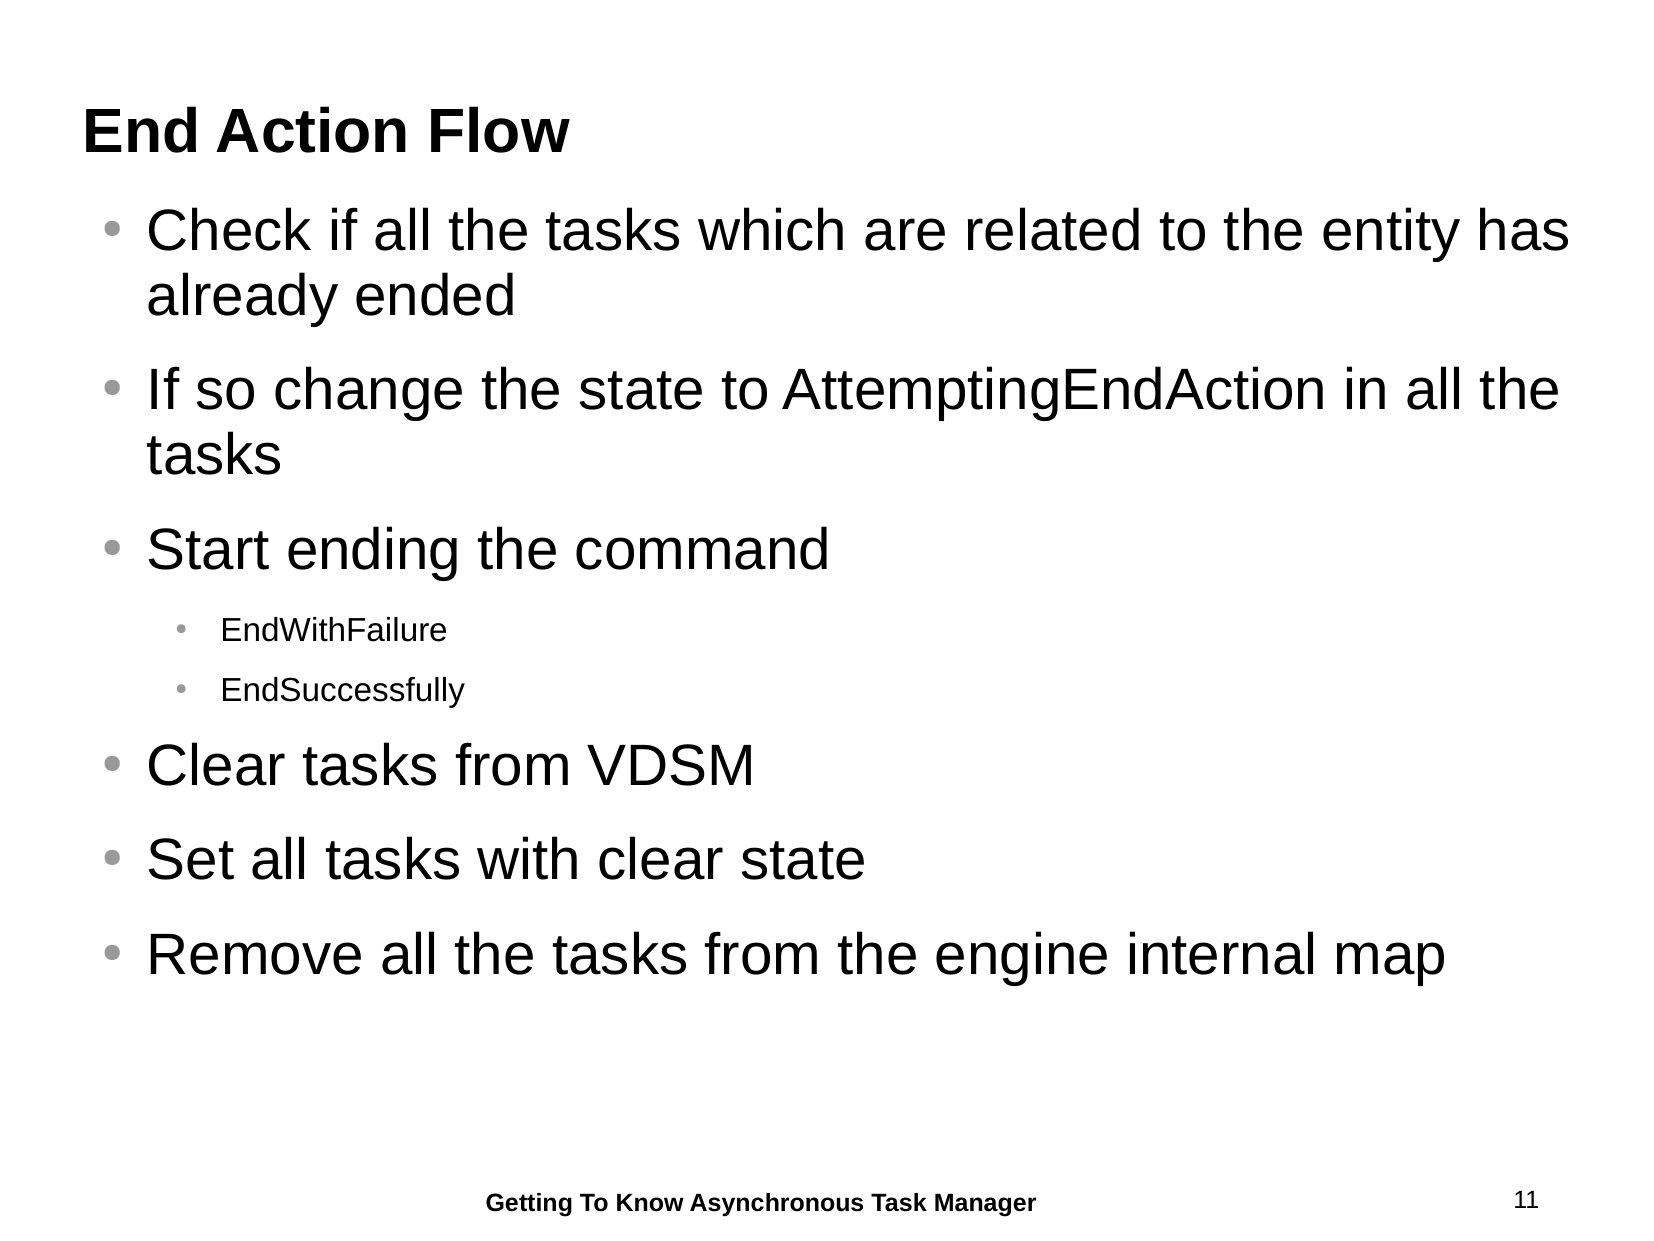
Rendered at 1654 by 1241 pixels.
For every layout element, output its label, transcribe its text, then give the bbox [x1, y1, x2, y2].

list Check if all the tasks which are related to the entity has already ended If so change the state to AttemptingEndAction in all the tasks Start ending the command EndWithFailure EndSuccessfully Clear tasks from VDSM Set all tasks with clear state Remove all the tasks from the engine internal map [86, 197, 1576, 991]
title End Action Flow [82, 37, 1303, 225]
